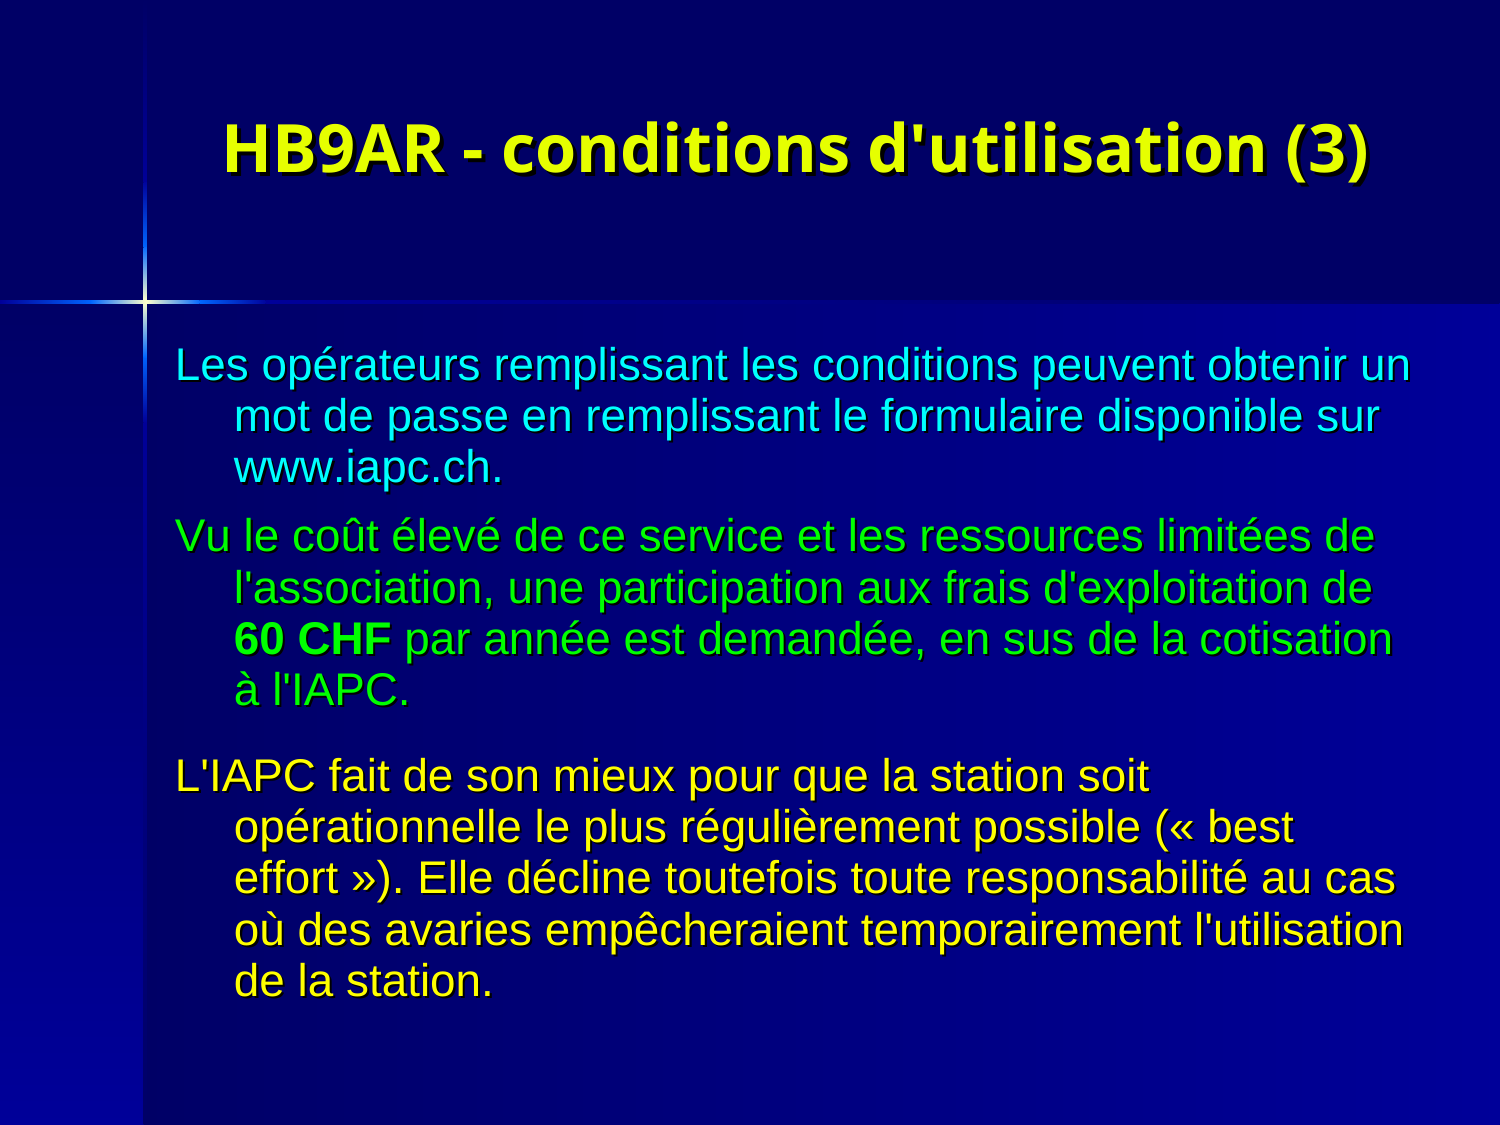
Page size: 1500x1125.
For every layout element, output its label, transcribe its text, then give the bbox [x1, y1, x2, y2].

title HB9AR - conditions d'utilisation (3) [174, 57, 1418, 237]
subtitle Les opérateurs remplissant les conditions peuvent obtenir un mot de passe en remplissant le formulaire disponible sur www.iapc.ch. Vu le coût élevé de ce service et les ressources limitées de l'association, une participation aux frais d'exploitation de 60 CHF par année est demandée, en sus de la cotisation à l'IAPC. L'IAPC fait de son mieux pour que la station soit opérationnelle le plus régulièrement possible (« best effort »). Elle décline toutefois toute responsabilité au cas où des avaries empêcheraient temporairement l'utilisation de la station. [174, 332, 1413, 1013]
